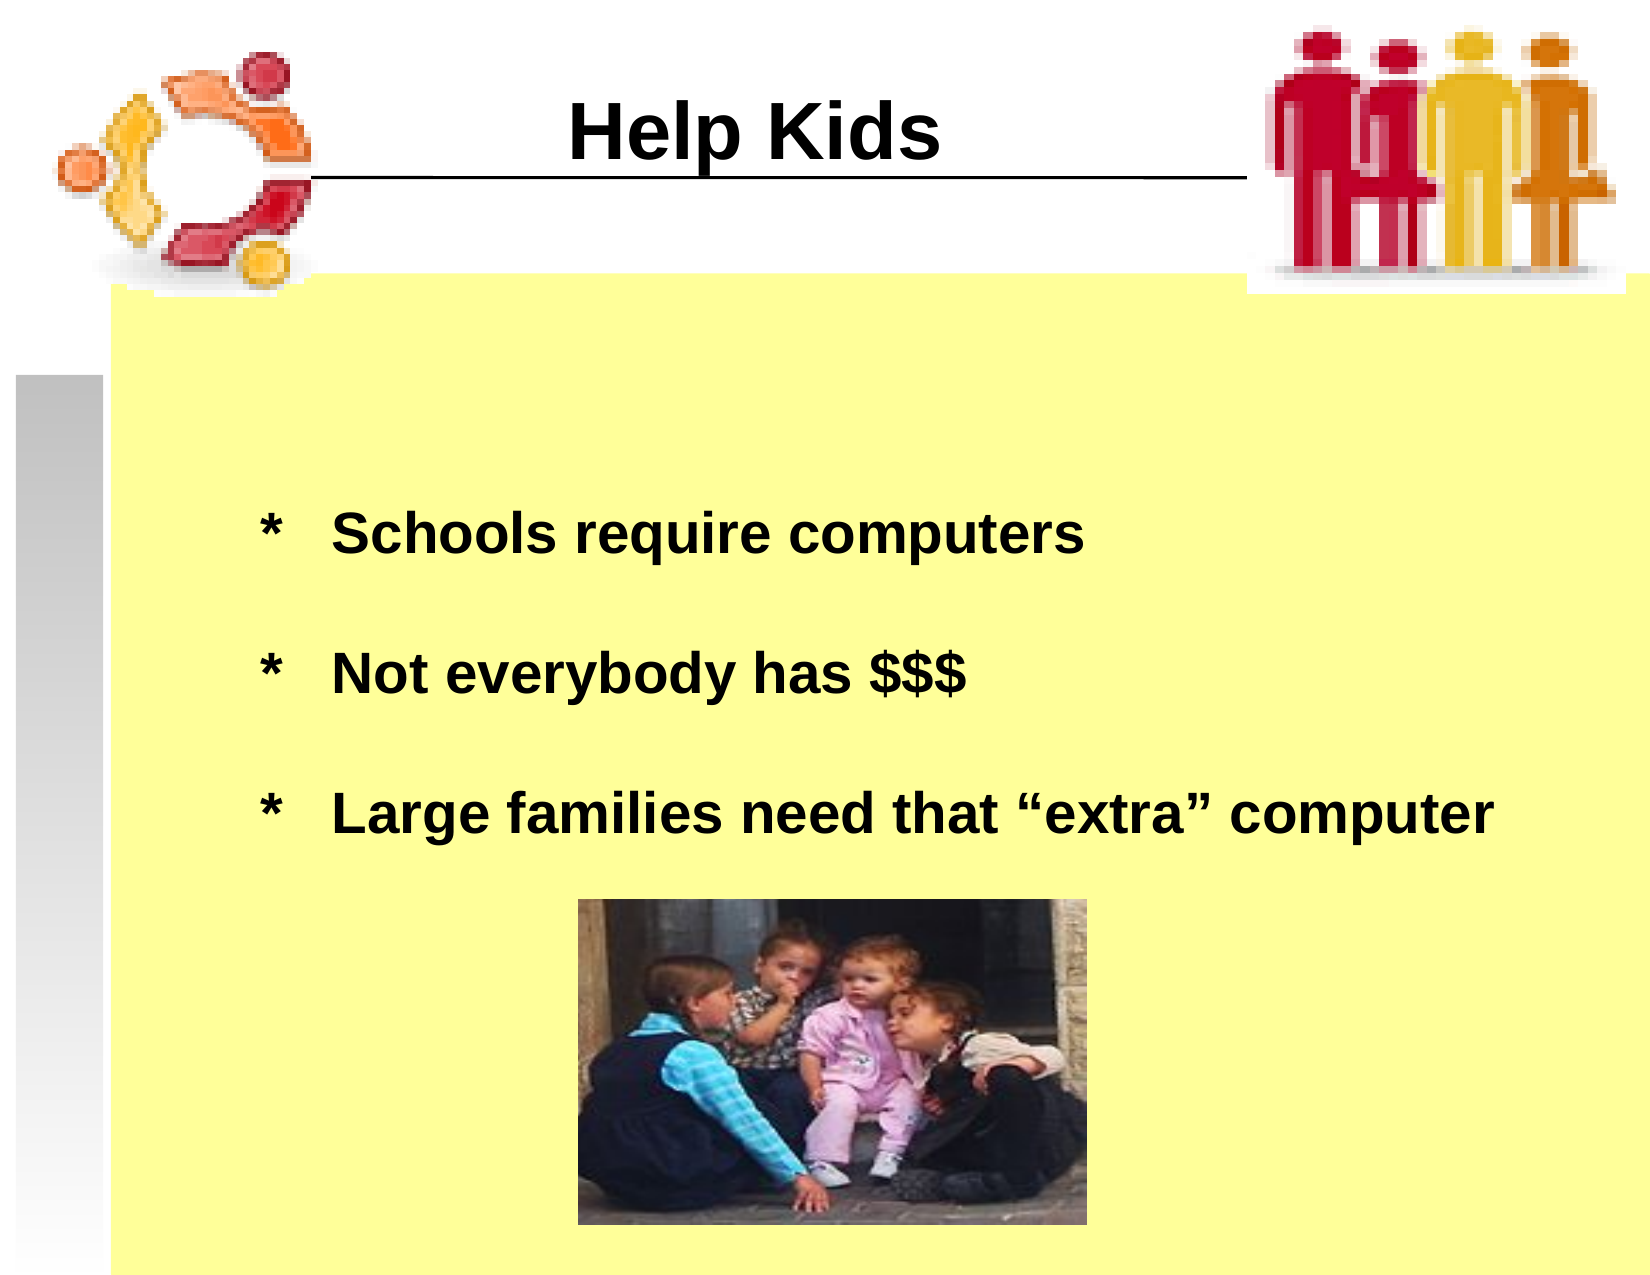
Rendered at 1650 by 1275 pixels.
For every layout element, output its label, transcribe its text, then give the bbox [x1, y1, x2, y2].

text_box [111, 274, 1650, 1275]
text_box Help Kids [567, 78, 1276, 181]
text_box * Schools require computers * Not everybody has $$$ * Large families need that “extra” computer [260, 434, 1513, 845]
picture [52, 52, 325, 297]
picture [1247, 19, 1626, 294]
text_box [15, 374, 104, 1275]
picture [578, 899, 1087, 1225]
